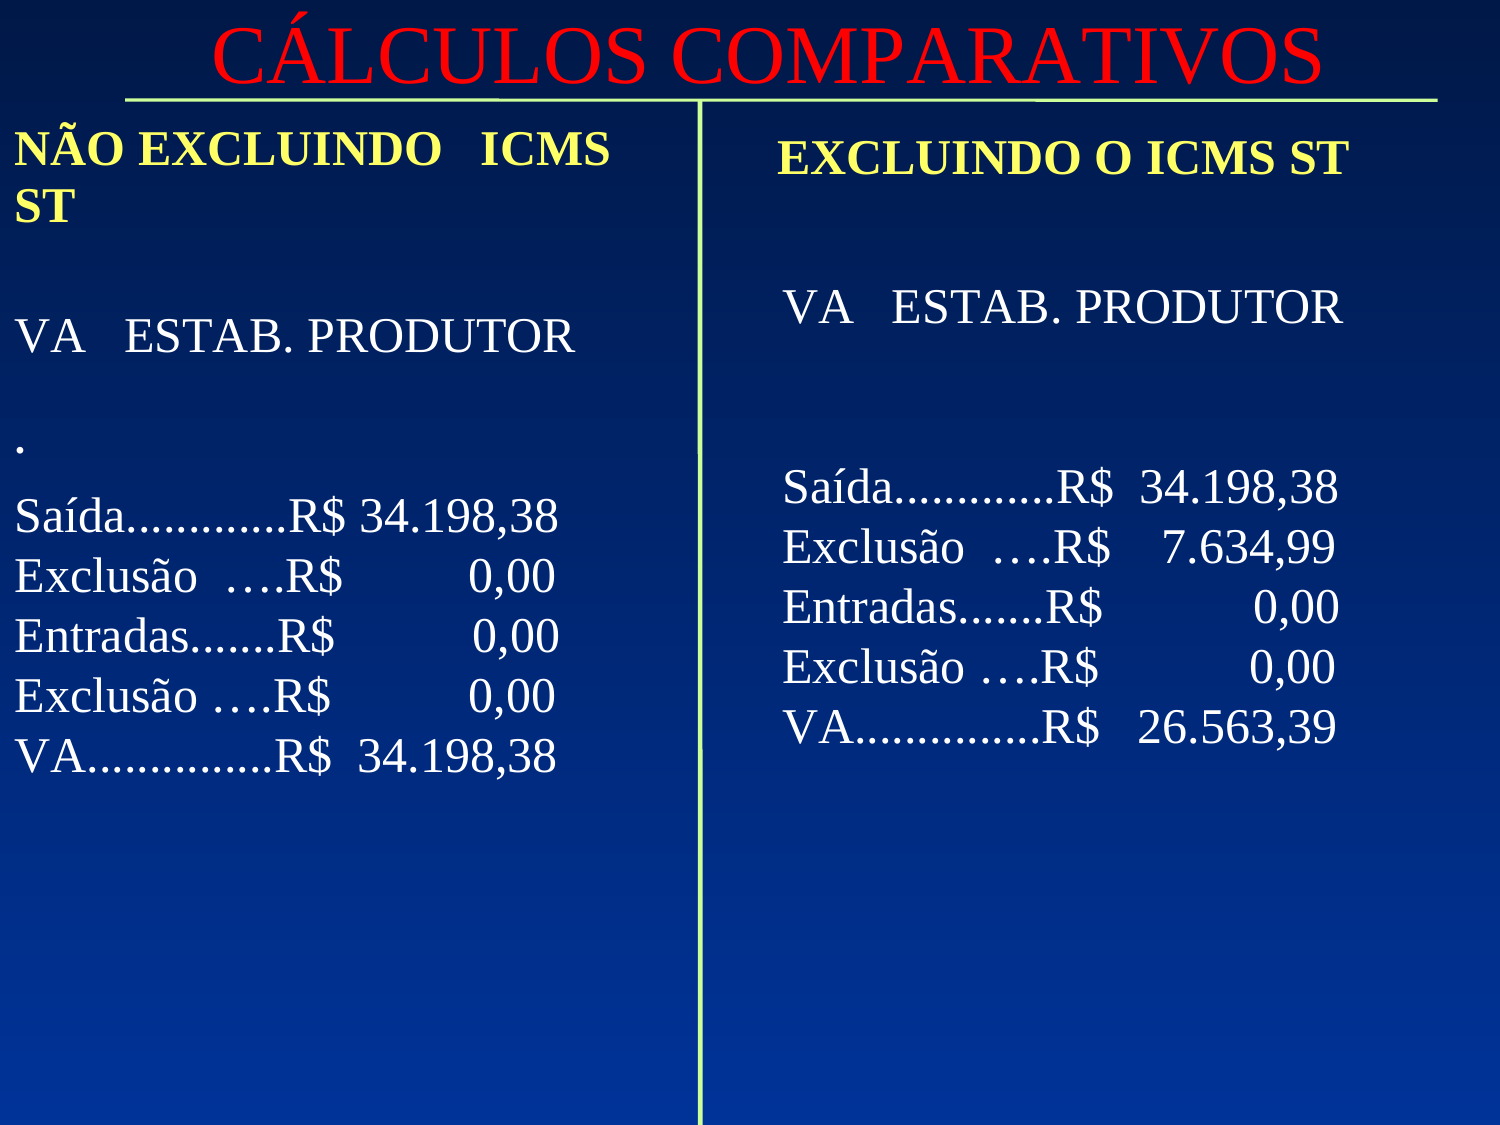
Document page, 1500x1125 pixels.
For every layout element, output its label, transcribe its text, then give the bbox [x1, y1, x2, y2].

text_box VA ESTAB. PRODUTOR Saída.............R$ 34.198,38 Exclusão ….R$ 7.634,99 Entradas.......R$ 0,00 Exclusão ….R$ 0,00 VA...............R$ 26.563,39 [767, 265, 1381, 821]
text_box VA ESTAB. PRODUTOR Saída.............R$ 34.198,38 Exclusão ….R$ 0,00 Entradas.......R$ 0,00 Exclusão ….R$ 0,00 VA...............R$ 34.198,38 [0, 295, 680, 791]
text_box NÃO EXCLUINDO ICMS ST . [0, 112, 676, 295]
text_box CÁLCULOS COMPARATIVOS [37, 0, 1500, 111]
text_box EXCLUINDO O ICMS ST [750, 121, 1500, 271]
